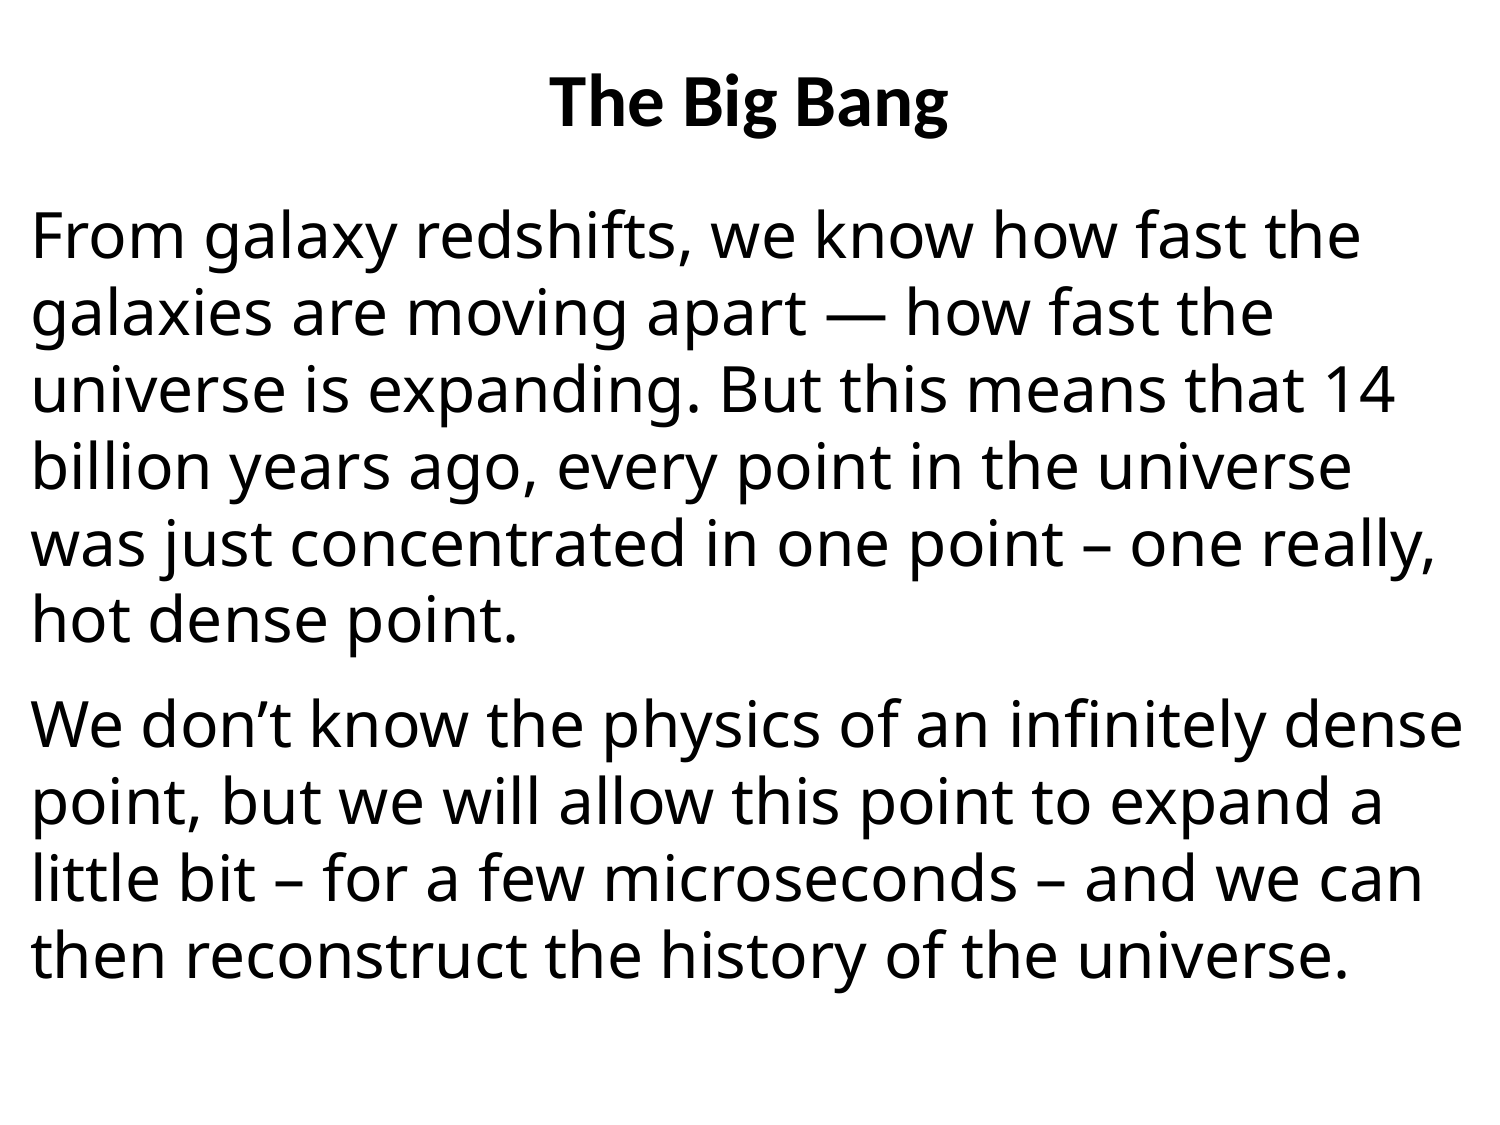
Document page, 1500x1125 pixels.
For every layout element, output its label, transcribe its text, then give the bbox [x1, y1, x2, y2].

title The Big Bang [30, 21, 1471, 172]
list From galaxy redshifts, we know how fast the galaxies are moving apart — how fast the universe is expanding. But this means that 14 billion years ago, every point in the universe was just concentrated in one point – one really, hot dense point. We don’t know the physics of an infinitely dense point, but we will allow this point to expand a little bit – for a few microseconds – and we can then reconstruct the history of the universe. [30, 195, 1471, 1066]
